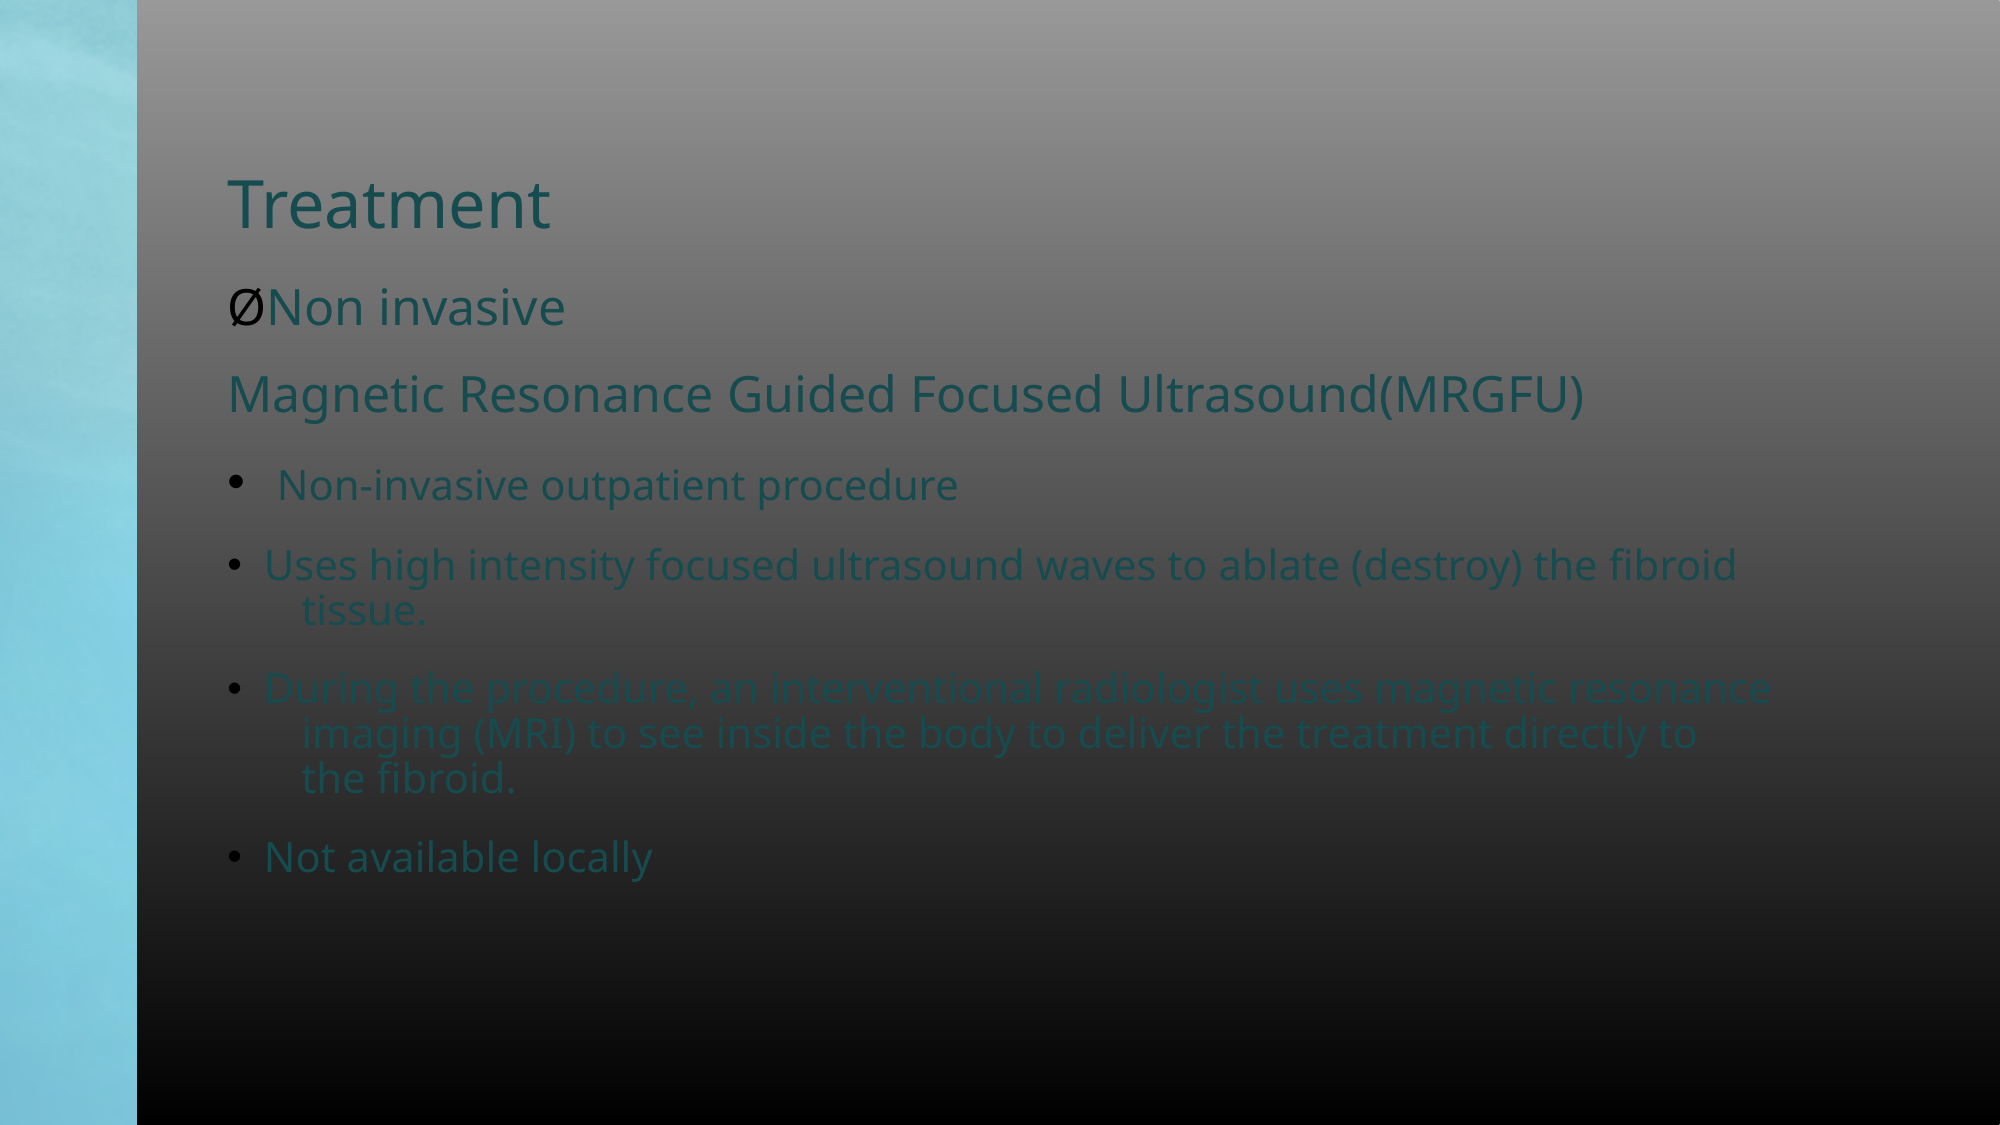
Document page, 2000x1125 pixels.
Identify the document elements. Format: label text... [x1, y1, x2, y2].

title Treatment [212, 62, 1788, 250]
list Non invasive Magnetic Resonance Guided Focused Ultrasound(MRGFU) Non-invasive outpatient procedure Uses high intensity focused ultrasound waves to ablate (destroy) the fibroid tissue. During the procedure, an interventional radiologist uses magnetic resonance imaging (MRI) to see inside the body to deliver the treatment directly to the fibroid. Not available locally [212, 275, 1788, 1013]
